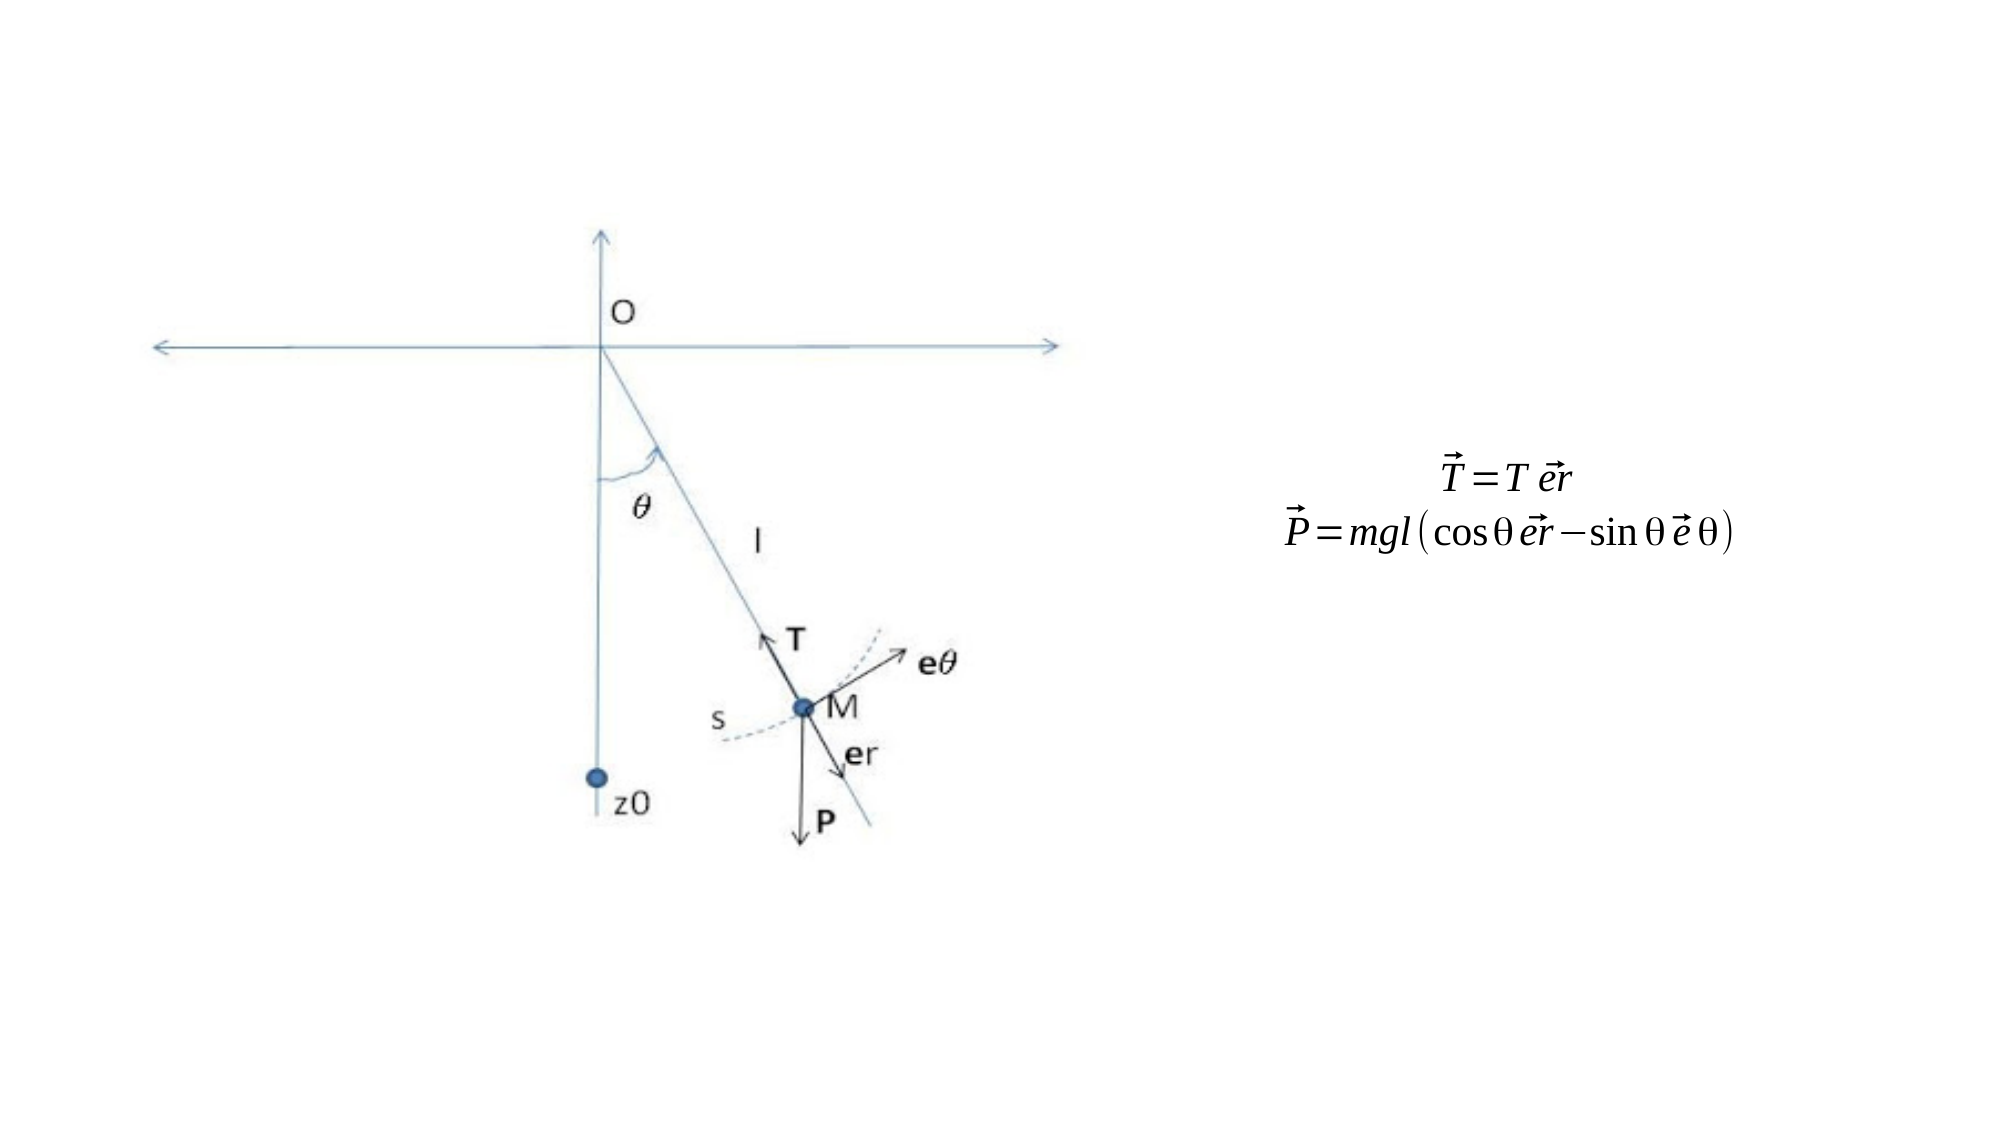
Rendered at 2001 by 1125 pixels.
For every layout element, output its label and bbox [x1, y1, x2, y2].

picture [70, 165, 1205, 932]
chart [1275, 448, 1741, 556]
